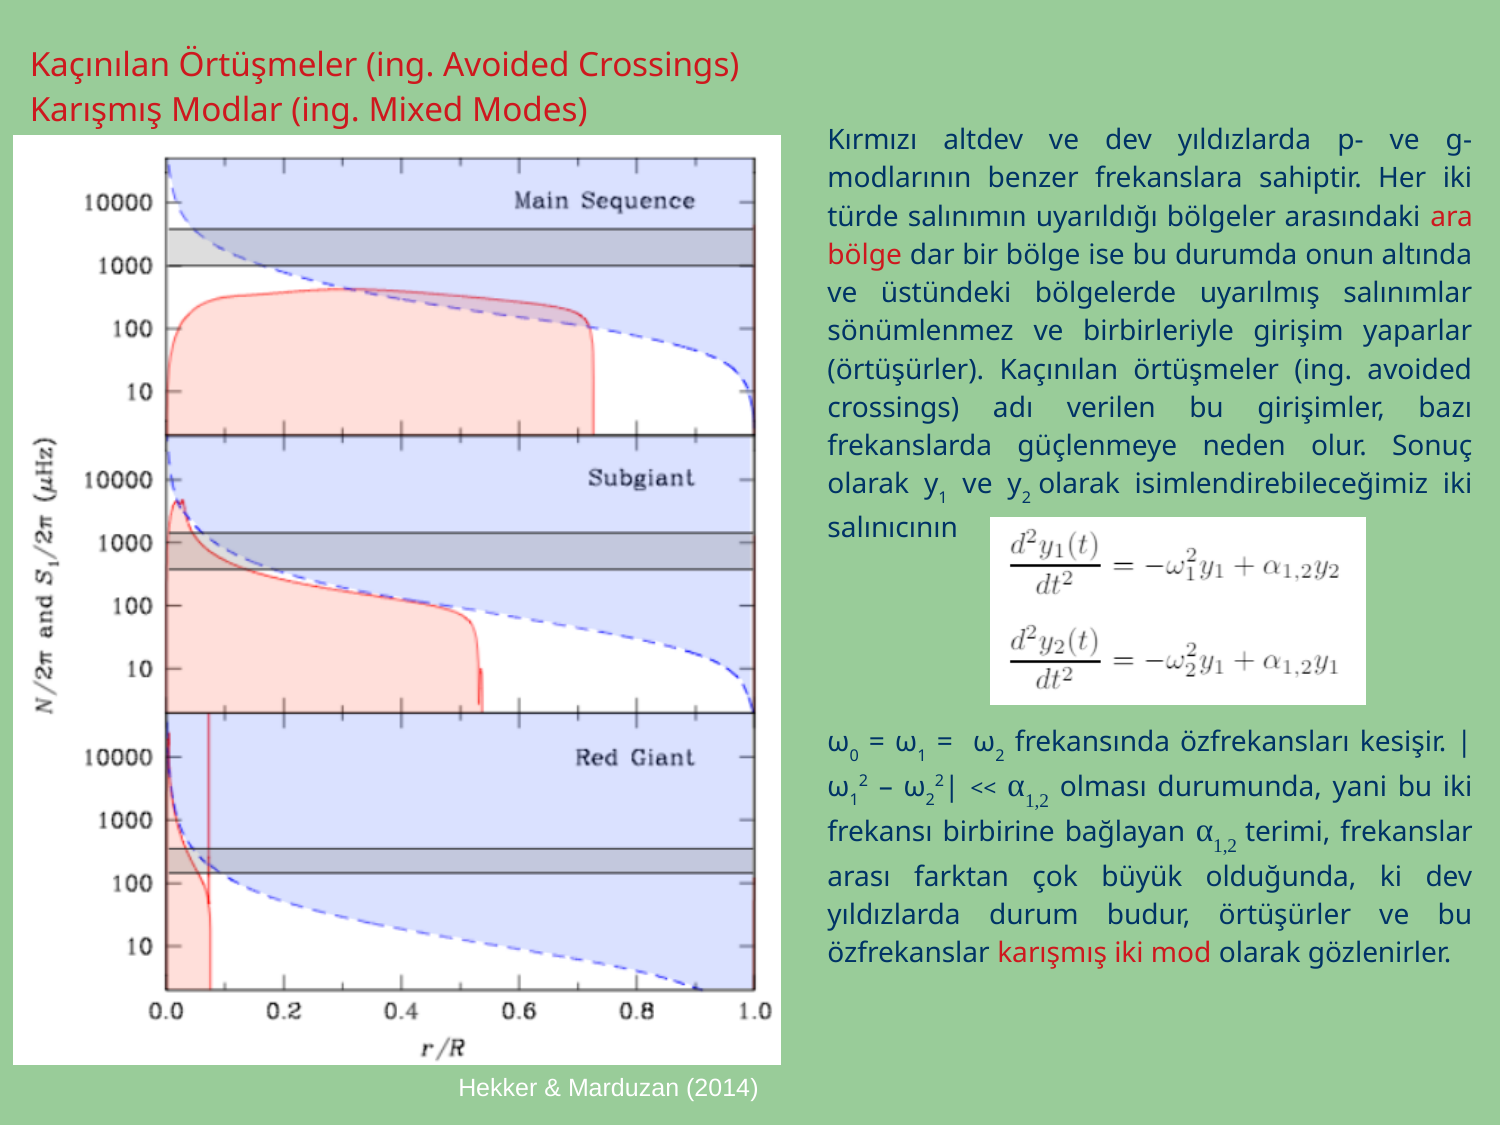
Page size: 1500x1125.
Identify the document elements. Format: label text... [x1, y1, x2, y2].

text_box Kırmızı altdev ve dev yıldızlarda p- ve g-modlarının benzer frekanslara sahiptir. Her iki türde salınımın uyarıldığı bölgeler arasındaki ara bölge dar bir bölge ise bu durumda onun altında ve üstündeki bölgelerde uyarılmış salınımlar sönümlenmez ve birbirleriyle girişim yaparlar (örtüşürler). Kaçınılan örtüşmeler (ing. avoided crossings) adı verilen bu girişimler, bazı frekanslarda güçlenmeye neden olur. Sonuç olarak y1 ve y2 olarak isimlendirebileceğimiz iki salınıcının [812, 112, 1488, 518]
picture [13, 135, 781, 1066]
picture [990, 517, 1366, 706]
text_box Kaçınılan Örtüşmeler (ing. Avoided Crossings) Karışmış Modlar (ing. Mixed Modes) [15, 33, 813, 130]
text_box Hekker & Marduzan (2014) [324, 1066, 775, 1110]
text_box ω0 = ω1 = ω2 frekansında özfrekansları kesişir. |ω12 – ω22| << α1,2 olması durumunda, yani bu iki frekansı birbirine bağlayan α1,2 terimi, frekanslar arası farktan çok büyük olduğunda, ki dev yıldızlarda durum budur, örtüşürler ve bu özfrekanslar karışmış iki mod olarak gözlenirler. [812, 714, 1488, 1098]
